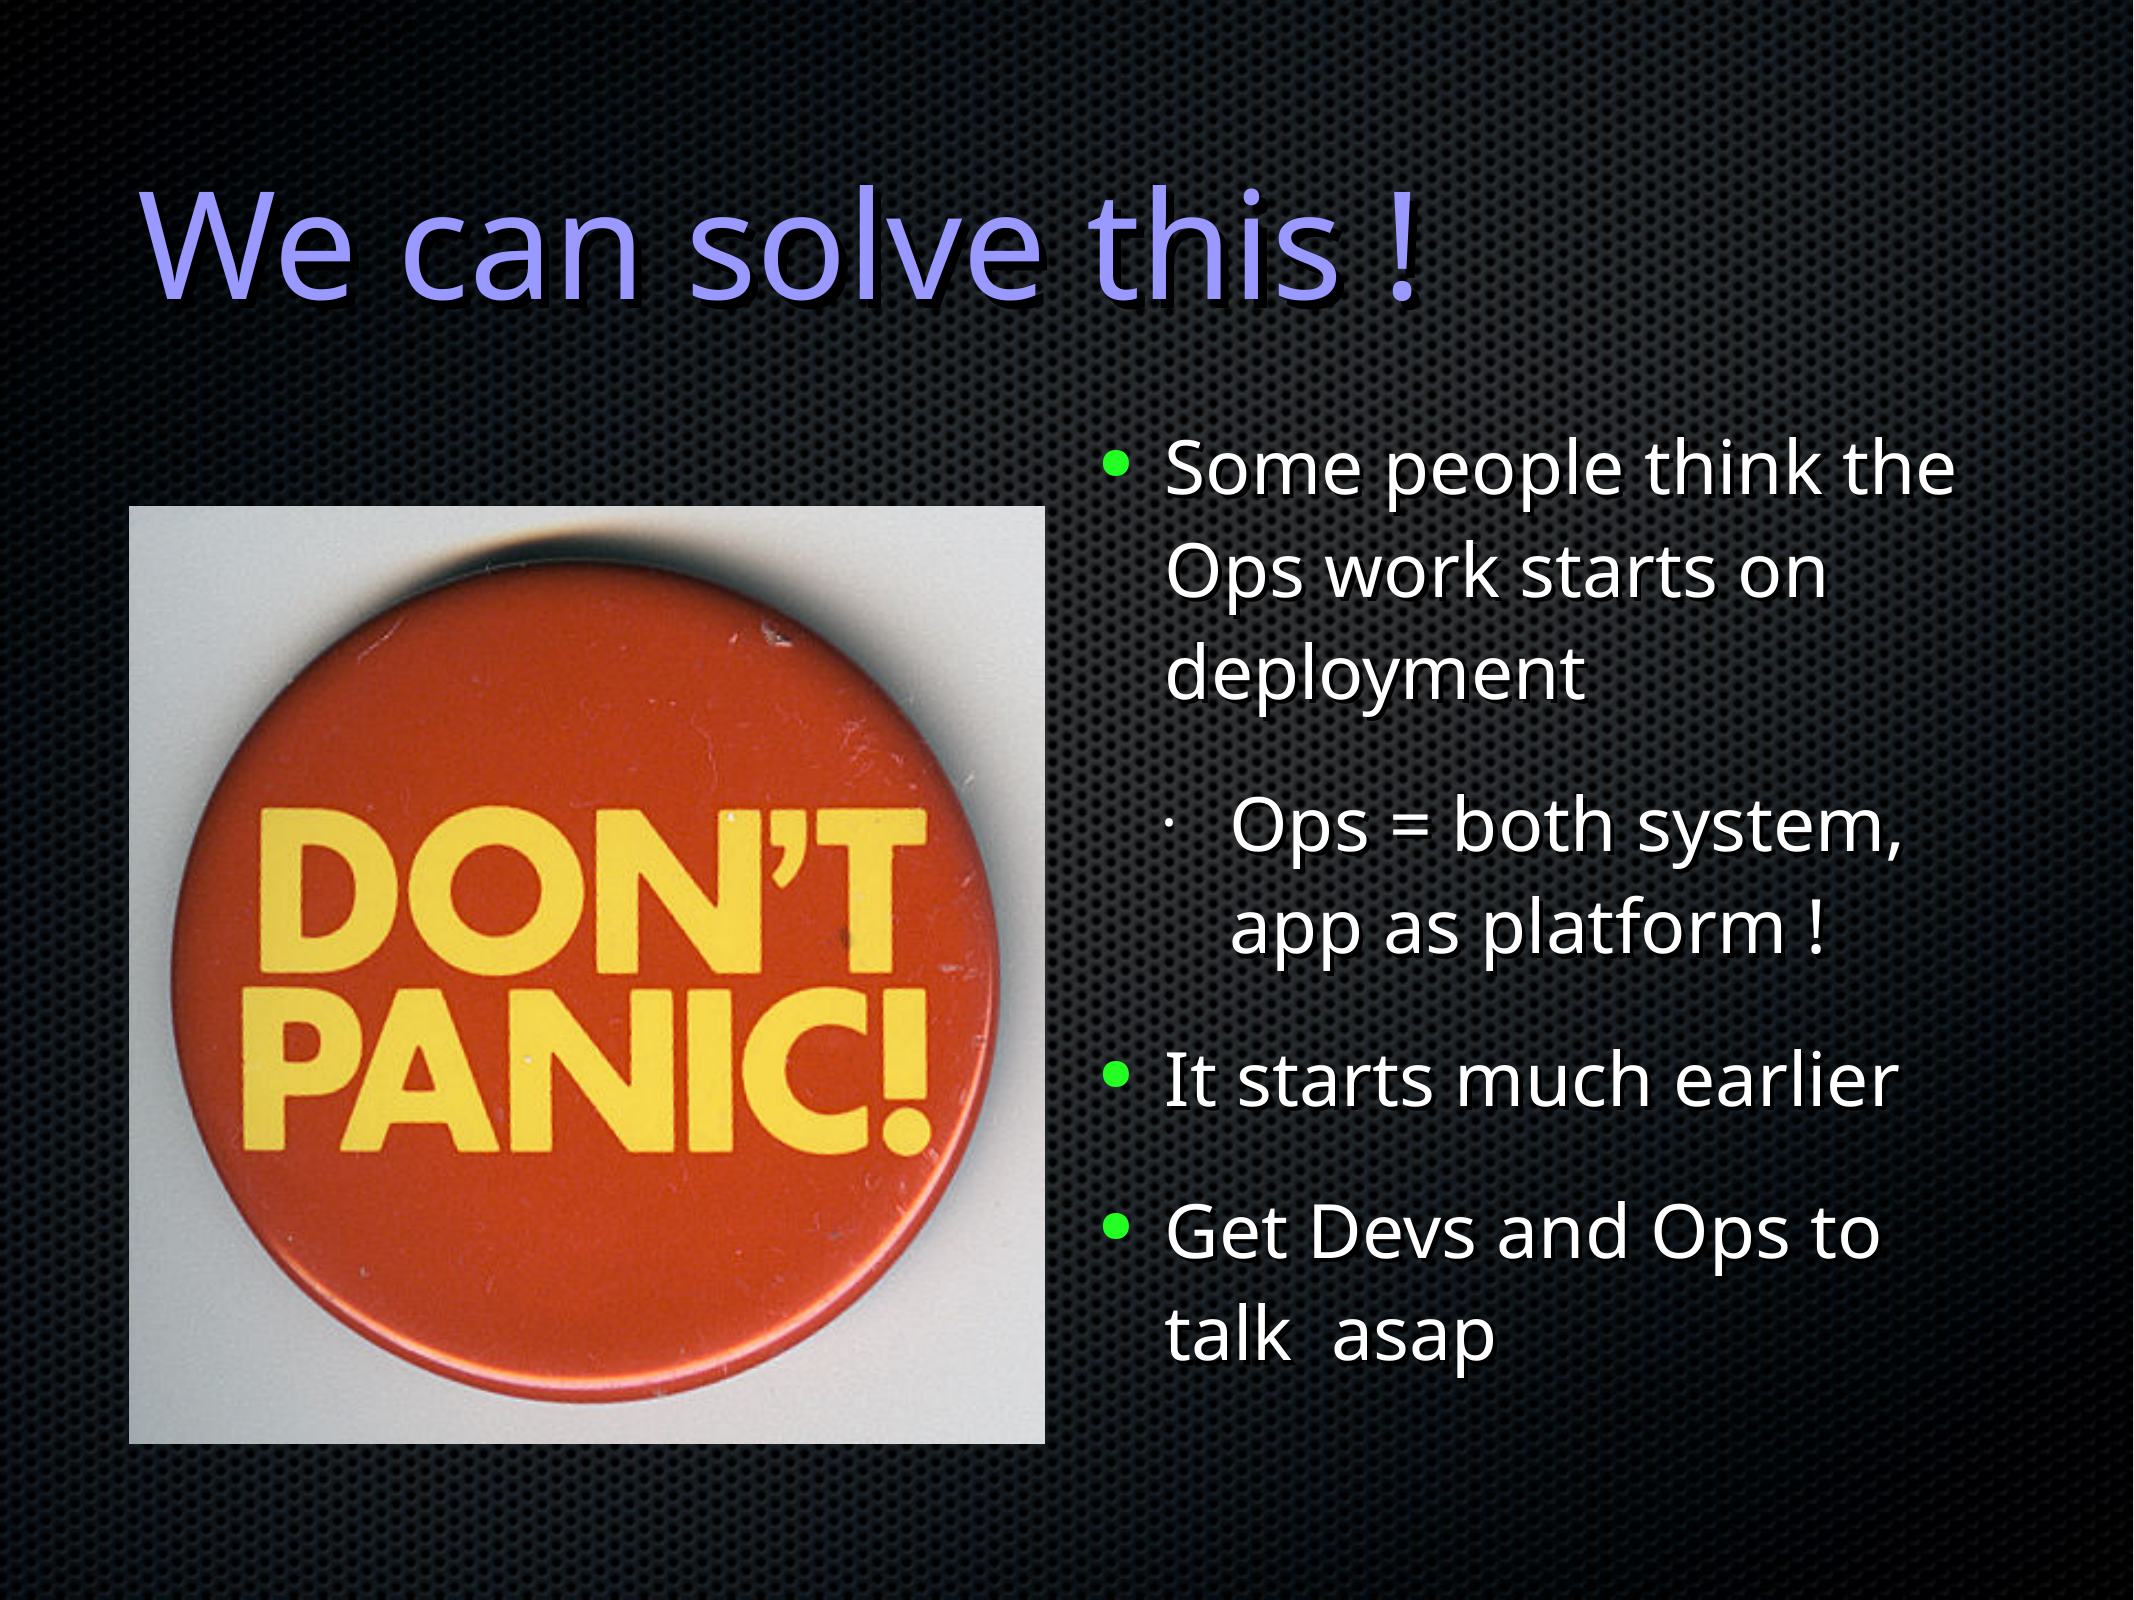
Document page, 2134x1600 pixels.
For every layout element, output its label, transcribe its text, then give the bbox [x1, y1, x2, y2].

list Some people think the Ops work starts on deployment Ops = both system, app as platform ! It starts much earlier Get Devs and Ops to talk asap [1089, 405, 2005, 1545]
picture [0, 0, 2134, 1600]
title We can solve this ! [129, 33, 2005, 451]
